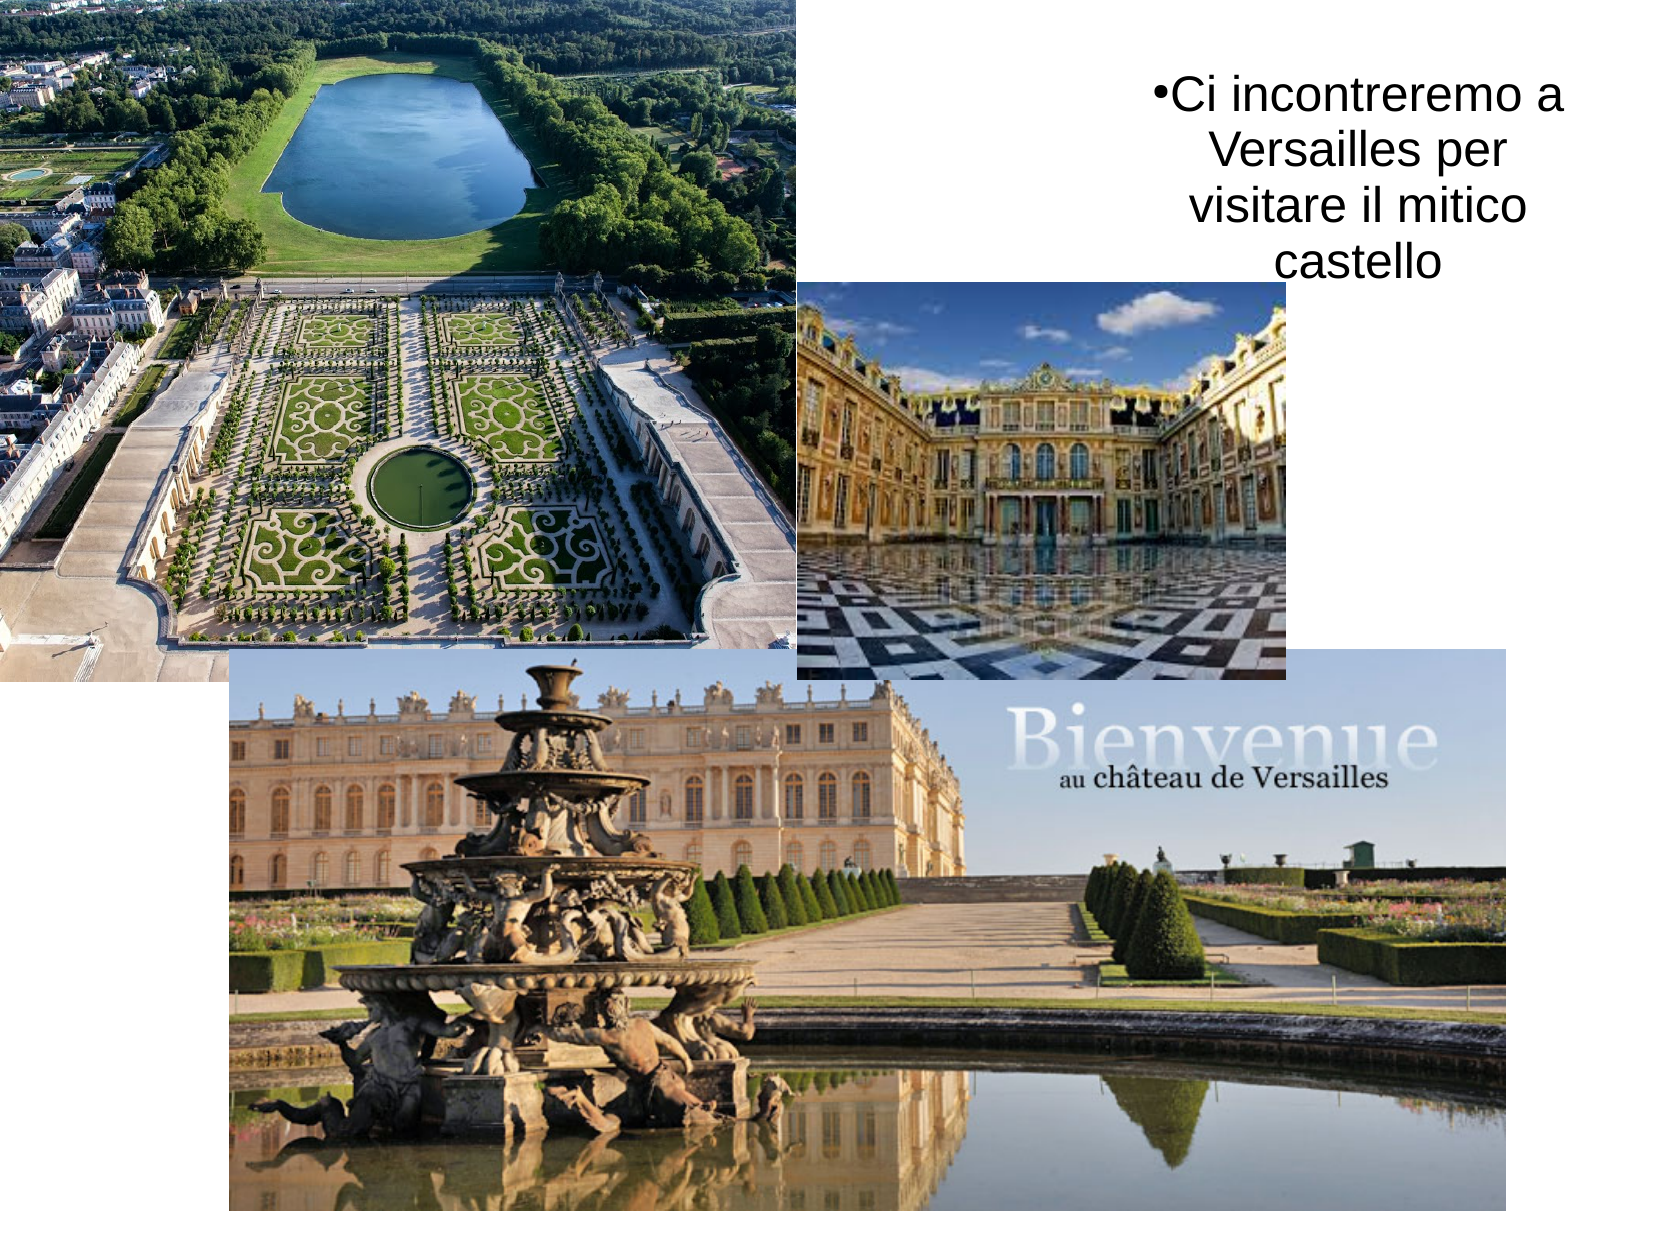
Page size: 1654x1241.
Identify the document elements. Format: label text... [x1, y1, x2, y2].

picture [0, 0, 1506, 1211]
title Ci incontreremo a Versailles per visitare il mitico castello [1151, 29, 1565, 326]
